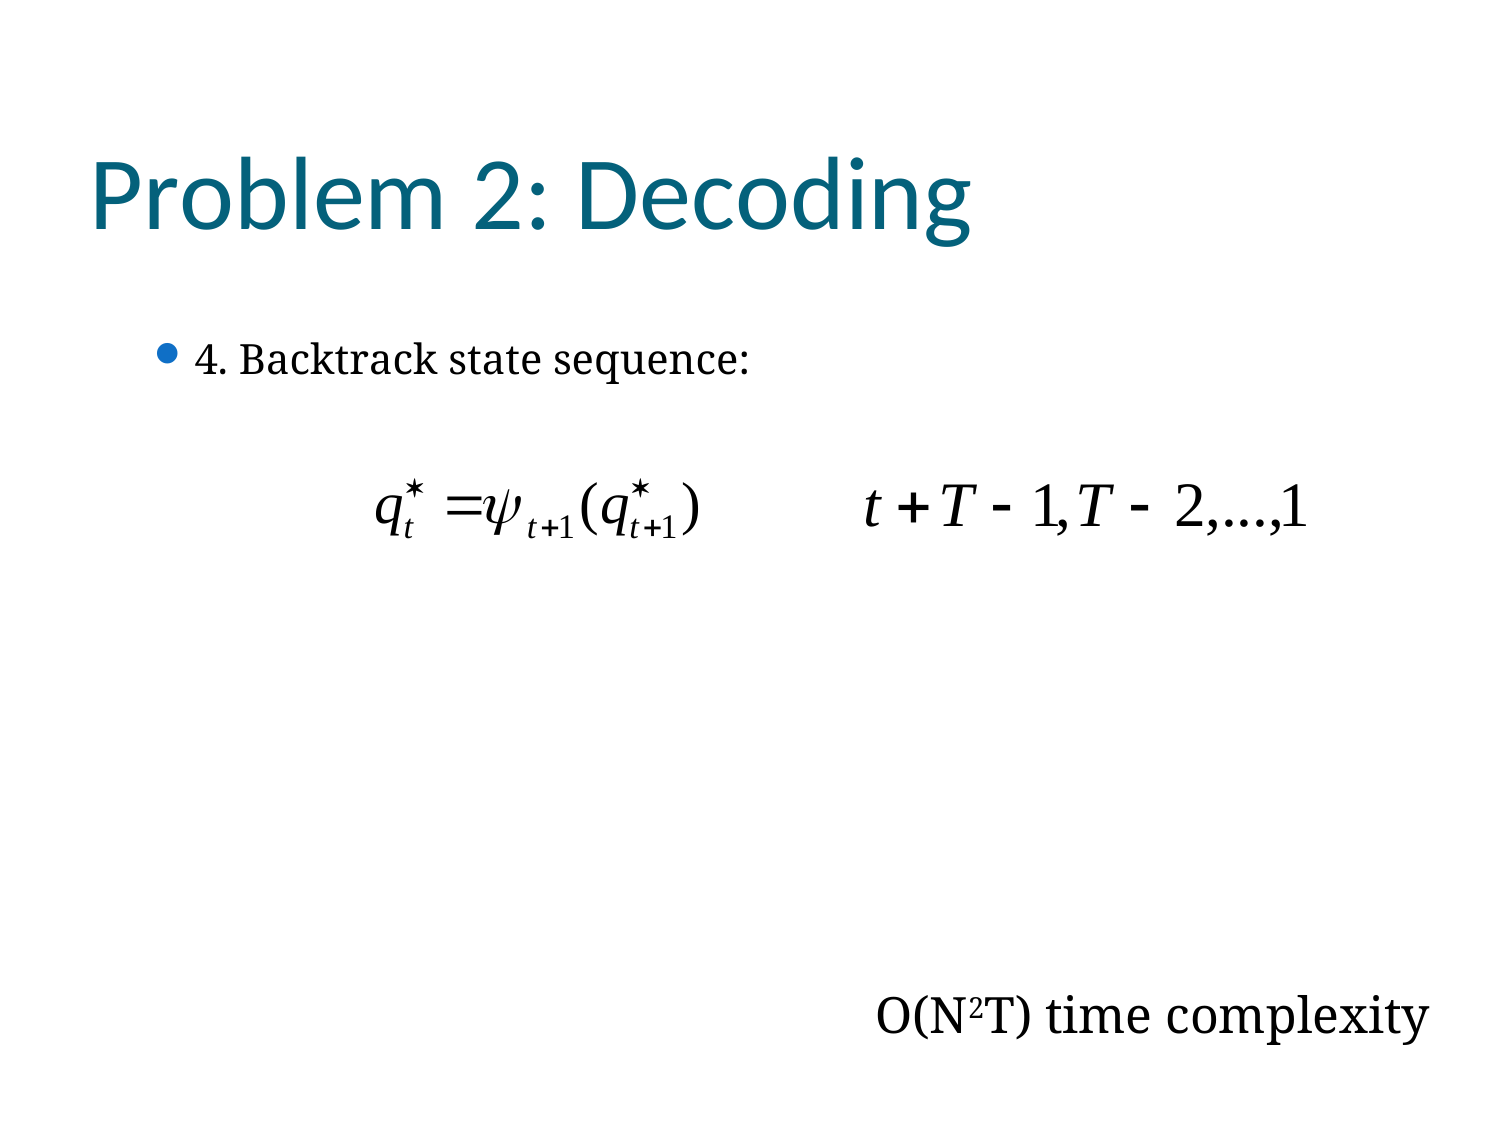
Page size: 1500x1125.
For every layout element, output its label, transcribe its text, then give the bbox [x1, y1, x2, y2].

text_box O(N2T) time complexity [860, 976, 1446, 1052]
chart [856, 467, 1316, 553]
chart [365, 459, 710, 554]
title Problem 2: Decoding [75, 75, 1426, 301]
list 4. Backtrack state sequence: [74, 324, 1424, 963]
